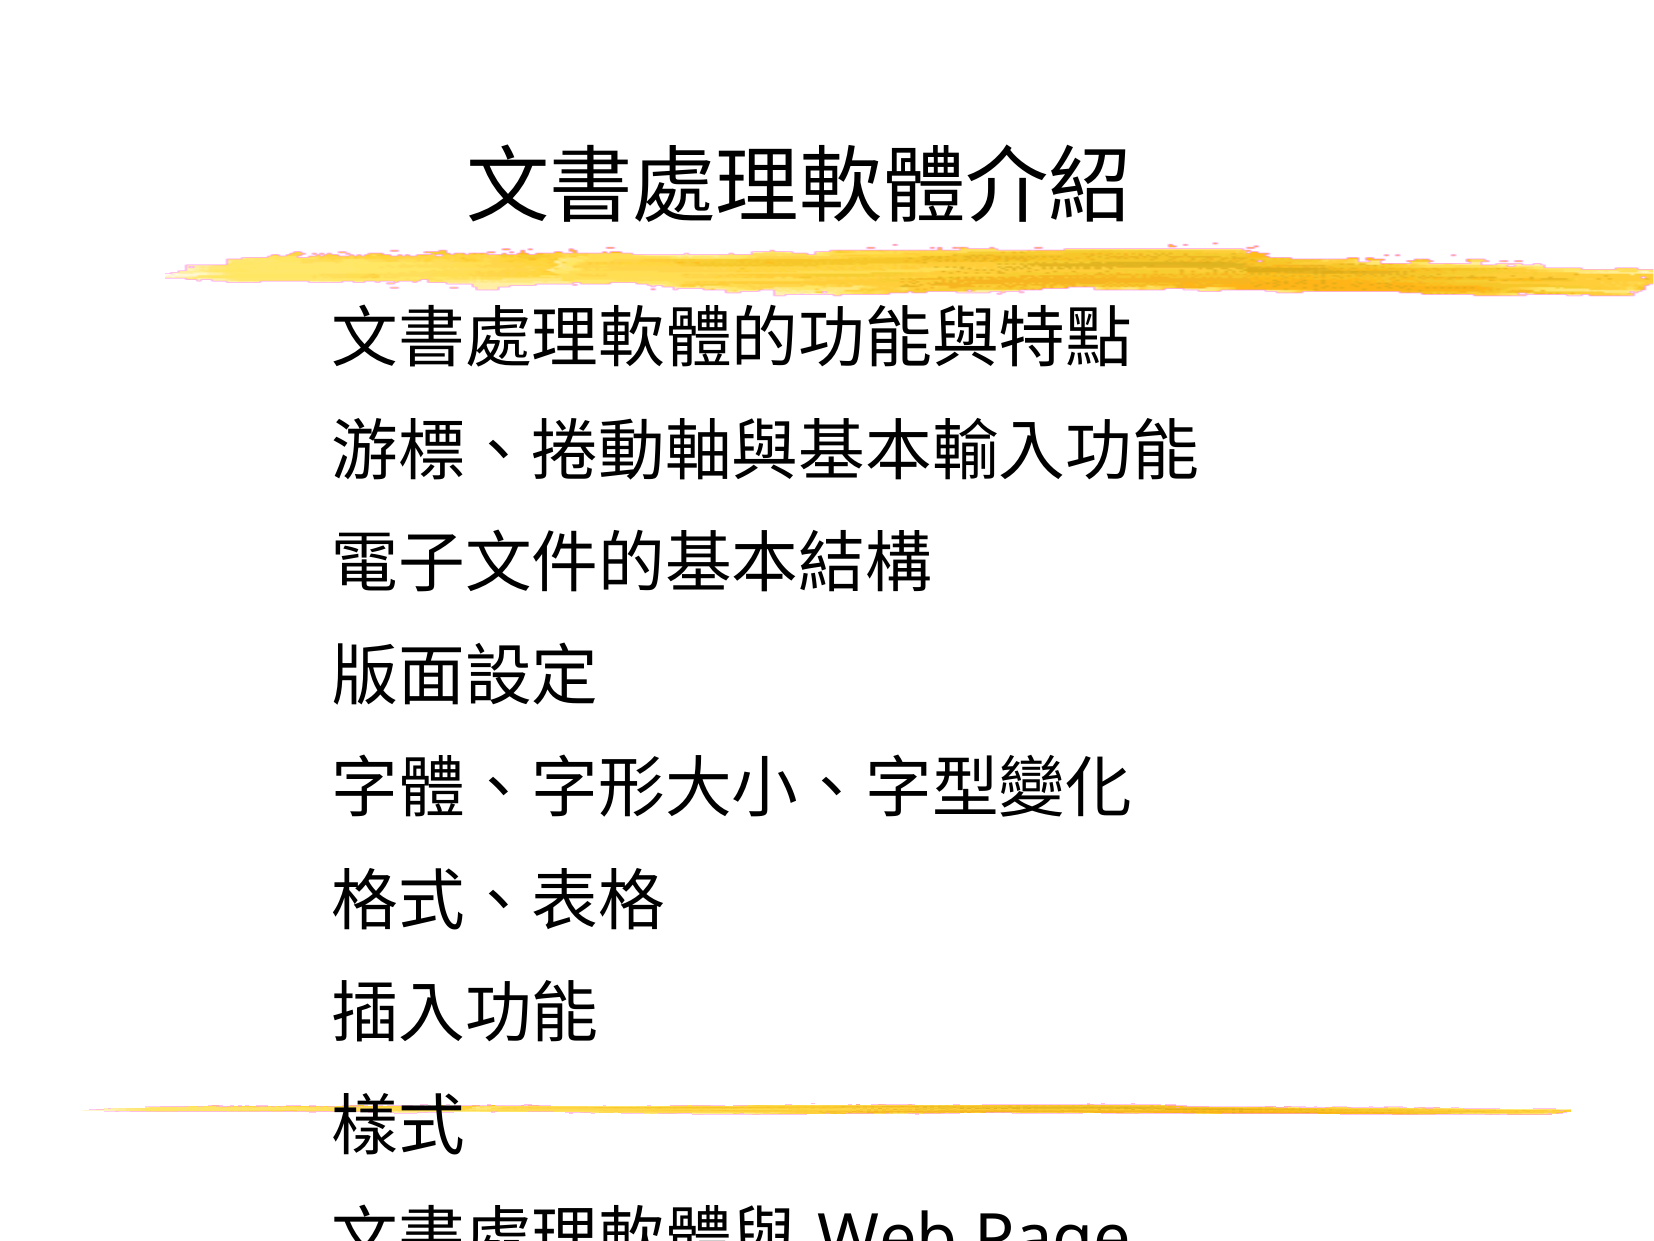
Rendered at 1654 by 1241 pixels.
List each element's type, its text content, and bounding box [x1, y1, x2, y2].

picture [1392, 1102, 1571, 1117]
picture [82, 1102, 316, 1117]
title 文書處理軟體介紹 [96, 41, 1502, 249]
picture [165, 237, 1654, 308]
list 文書處理軟體的功能與特點 游標、捲動軸與基本輸入功能 電子文件的基本結構 版面設定 字體、字形大小、字型變化 格式、表格 插入功能 樣式 文書處理軟體與Web Page [316, 275, 1392, 1144]
